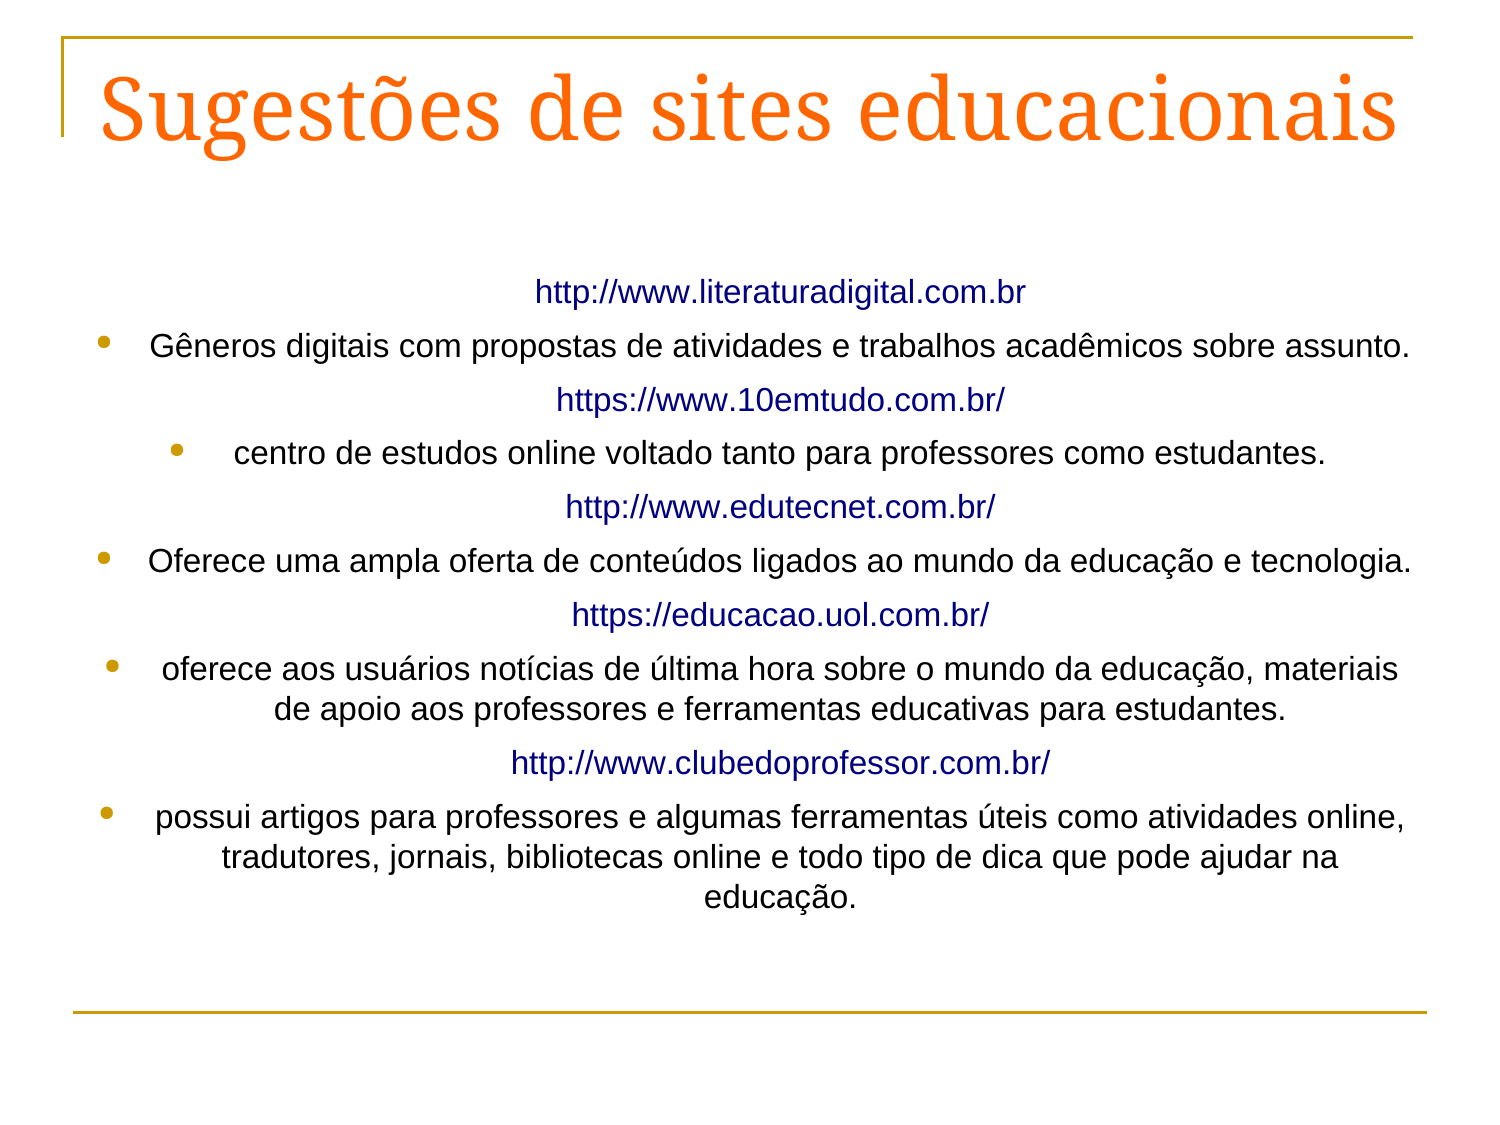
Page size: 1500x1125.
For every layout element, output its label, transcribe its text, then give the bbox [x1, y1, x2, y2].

title Sugestões de sites educacionais [75, 45, 1426, 233]
list http://www.literaturadigital.com.br Gêneros digitais com propostas de atividades e trabalhos acadêmicos sobre assunto. https://www.10emtudo.com.br/ centro de estudos online voltado tanto para professores como estudantes. http://www.edutecnet.com.br/ Oferece uma ampla oferta de conteúdos ligados ao mundo da educação e tecnologia. https://educacao.uol.com.br/ oferece aos usuários notícias de última hora sobre o mundo da educação, materiais de apoio aos professores e ferramentas educativas para estudantes. http://www.clubedoprofessor.com.br/ possui artigos para professores e algumas ferramentas úteis como atividades online, tradutores, jornais, bibliotecas online e todo tipo de dica que pode ajudar na educação. [80, 262, 1431, 1006]
